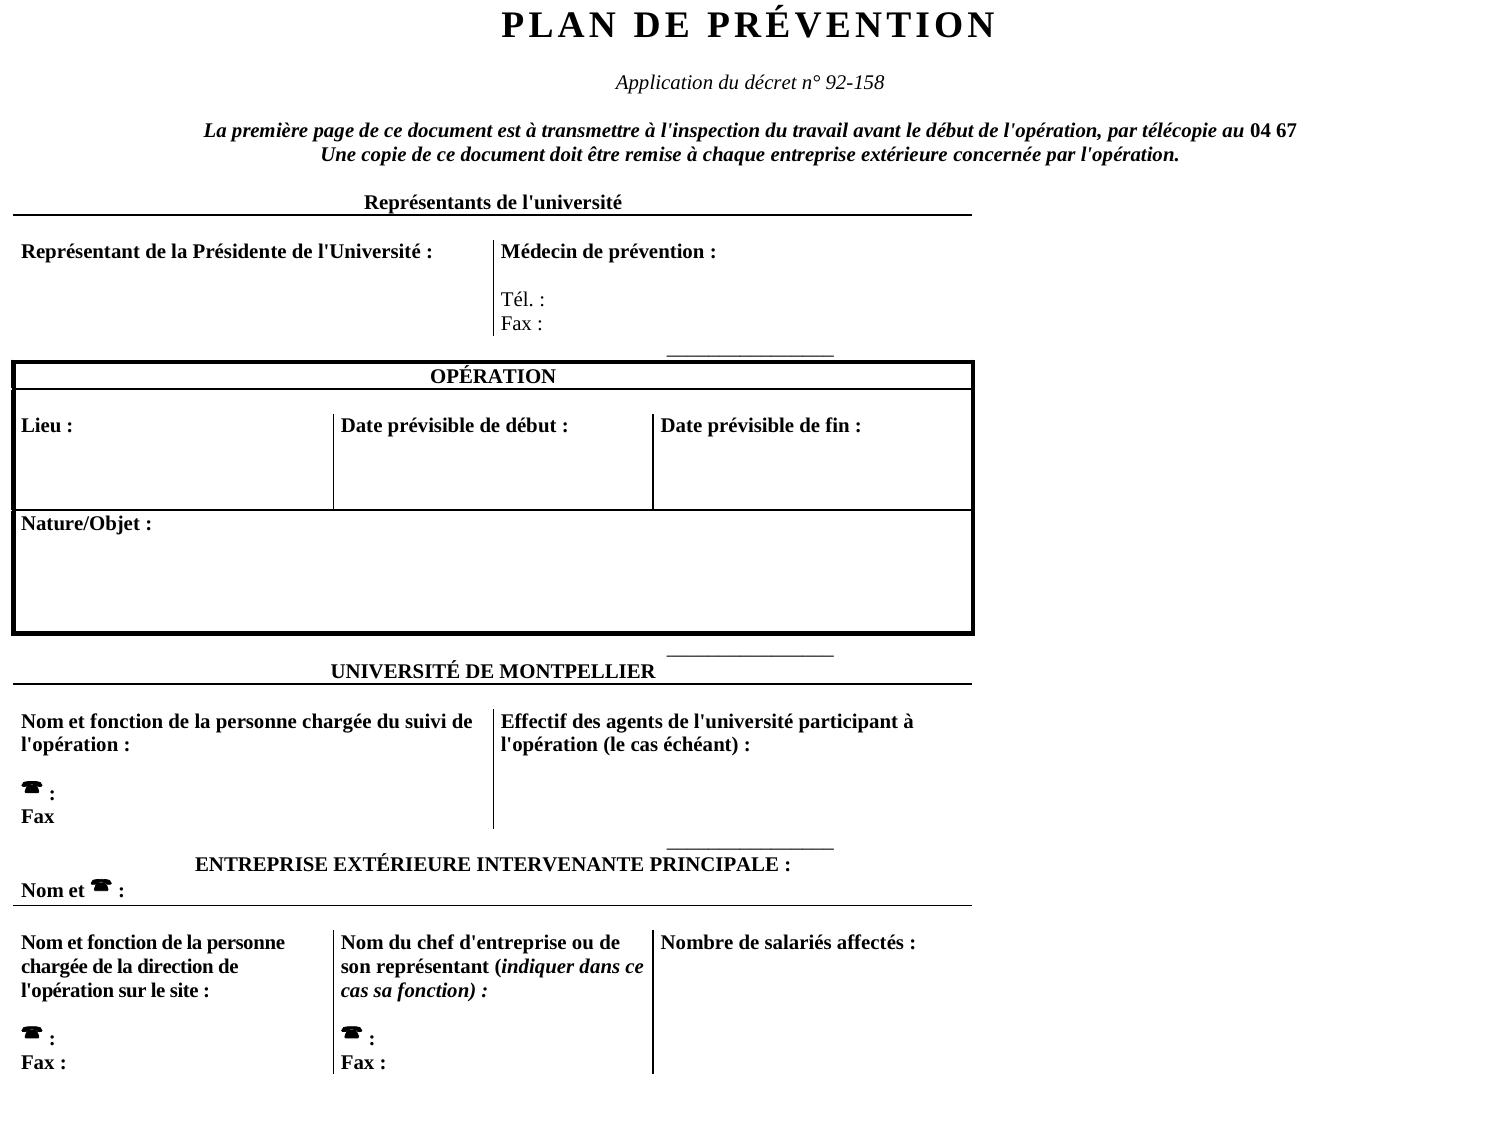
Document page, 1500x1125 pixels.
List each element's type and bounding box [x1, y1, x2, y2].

chart [11, 3, 1490, 1122]
